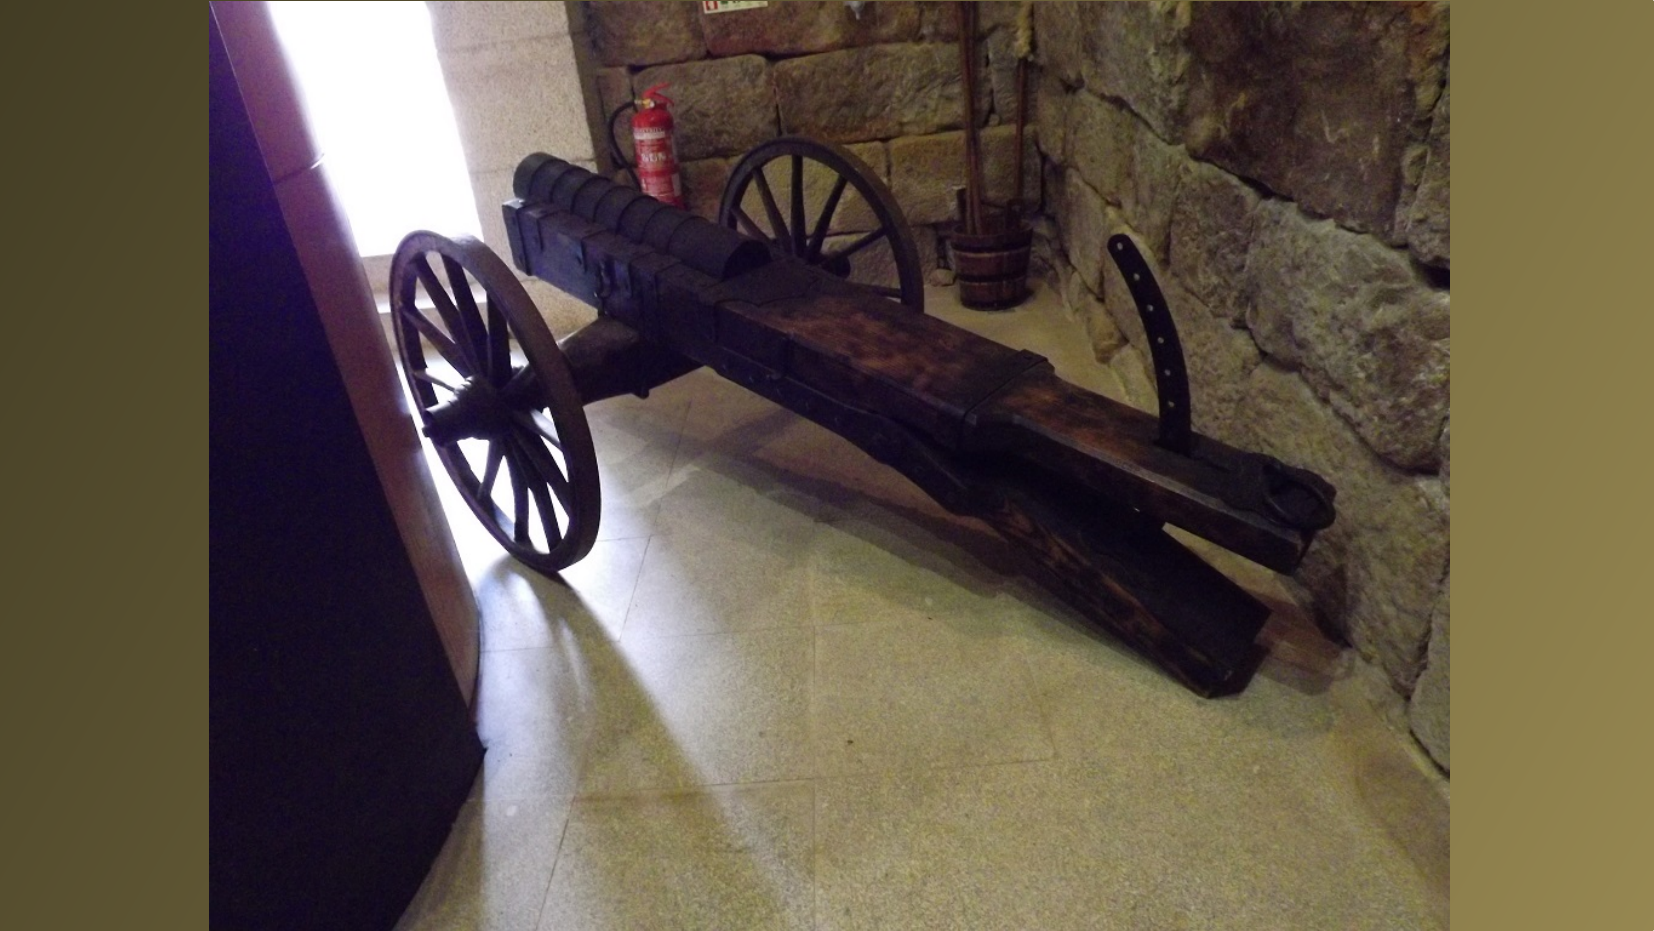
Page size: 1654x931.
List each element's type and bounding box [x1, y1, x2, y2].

picture [209, 1, 1450, 931]
